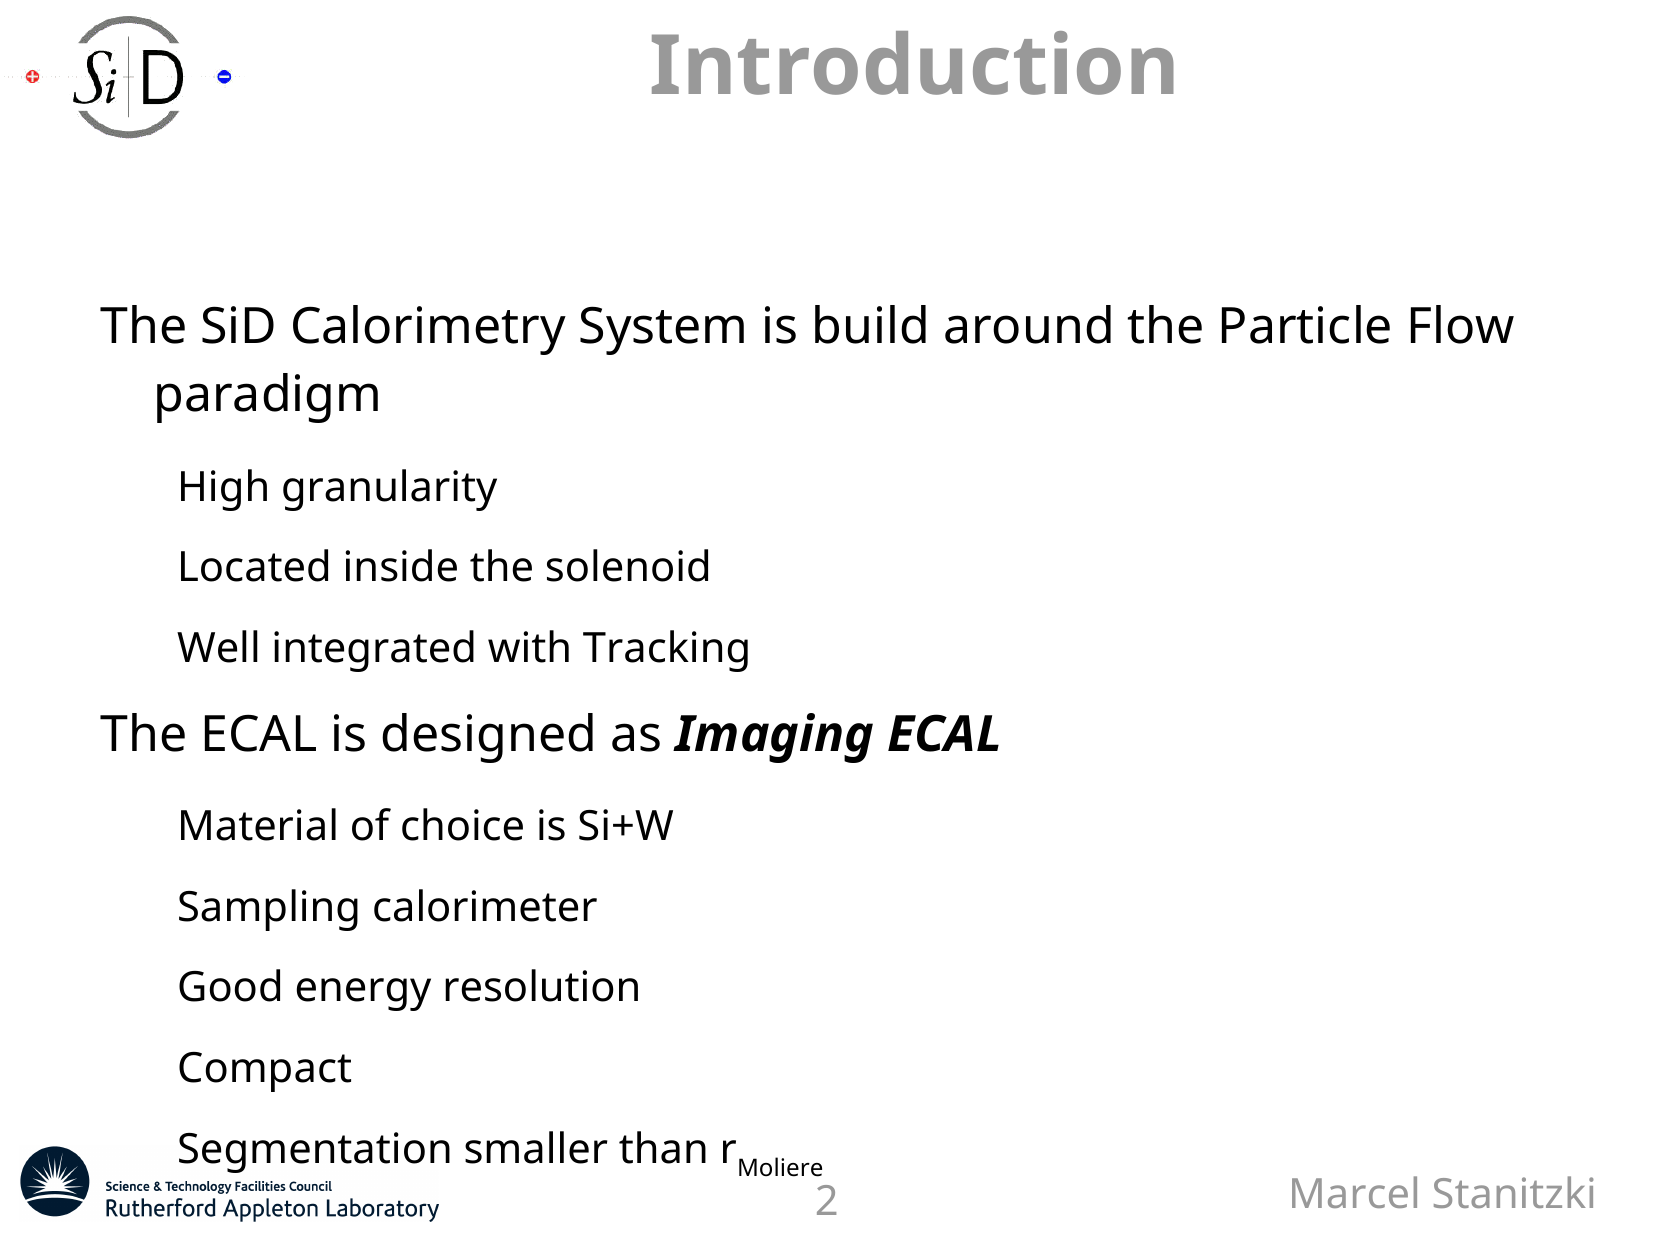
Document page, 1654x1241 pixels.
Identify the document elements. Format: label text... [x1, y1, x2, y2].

title Introduction [250, 5, 1580, 119]
picture [205, 1145, 217, 1150]
picture [407, 1145, 420, 1160]
picture [358, 1152, 368, 1160]
picture [19, 1145, 439, 1222]
picture [0, 0, 256, 154]
list The SiD Calorimetry System is build around the Particle Flow paradigm High granularity Located inside the solenoid Well integrated with Tracking The ECAL is designed as Imaging ECAL Material of choice is Si+W Sampling calorimeter Good energy resolution Compact Segmentation smaller than rMoliere [82, 290, 1571, 1113]
picture [294, 1145, 306, 1150]
picture [229, 1145, 241, 1160]
